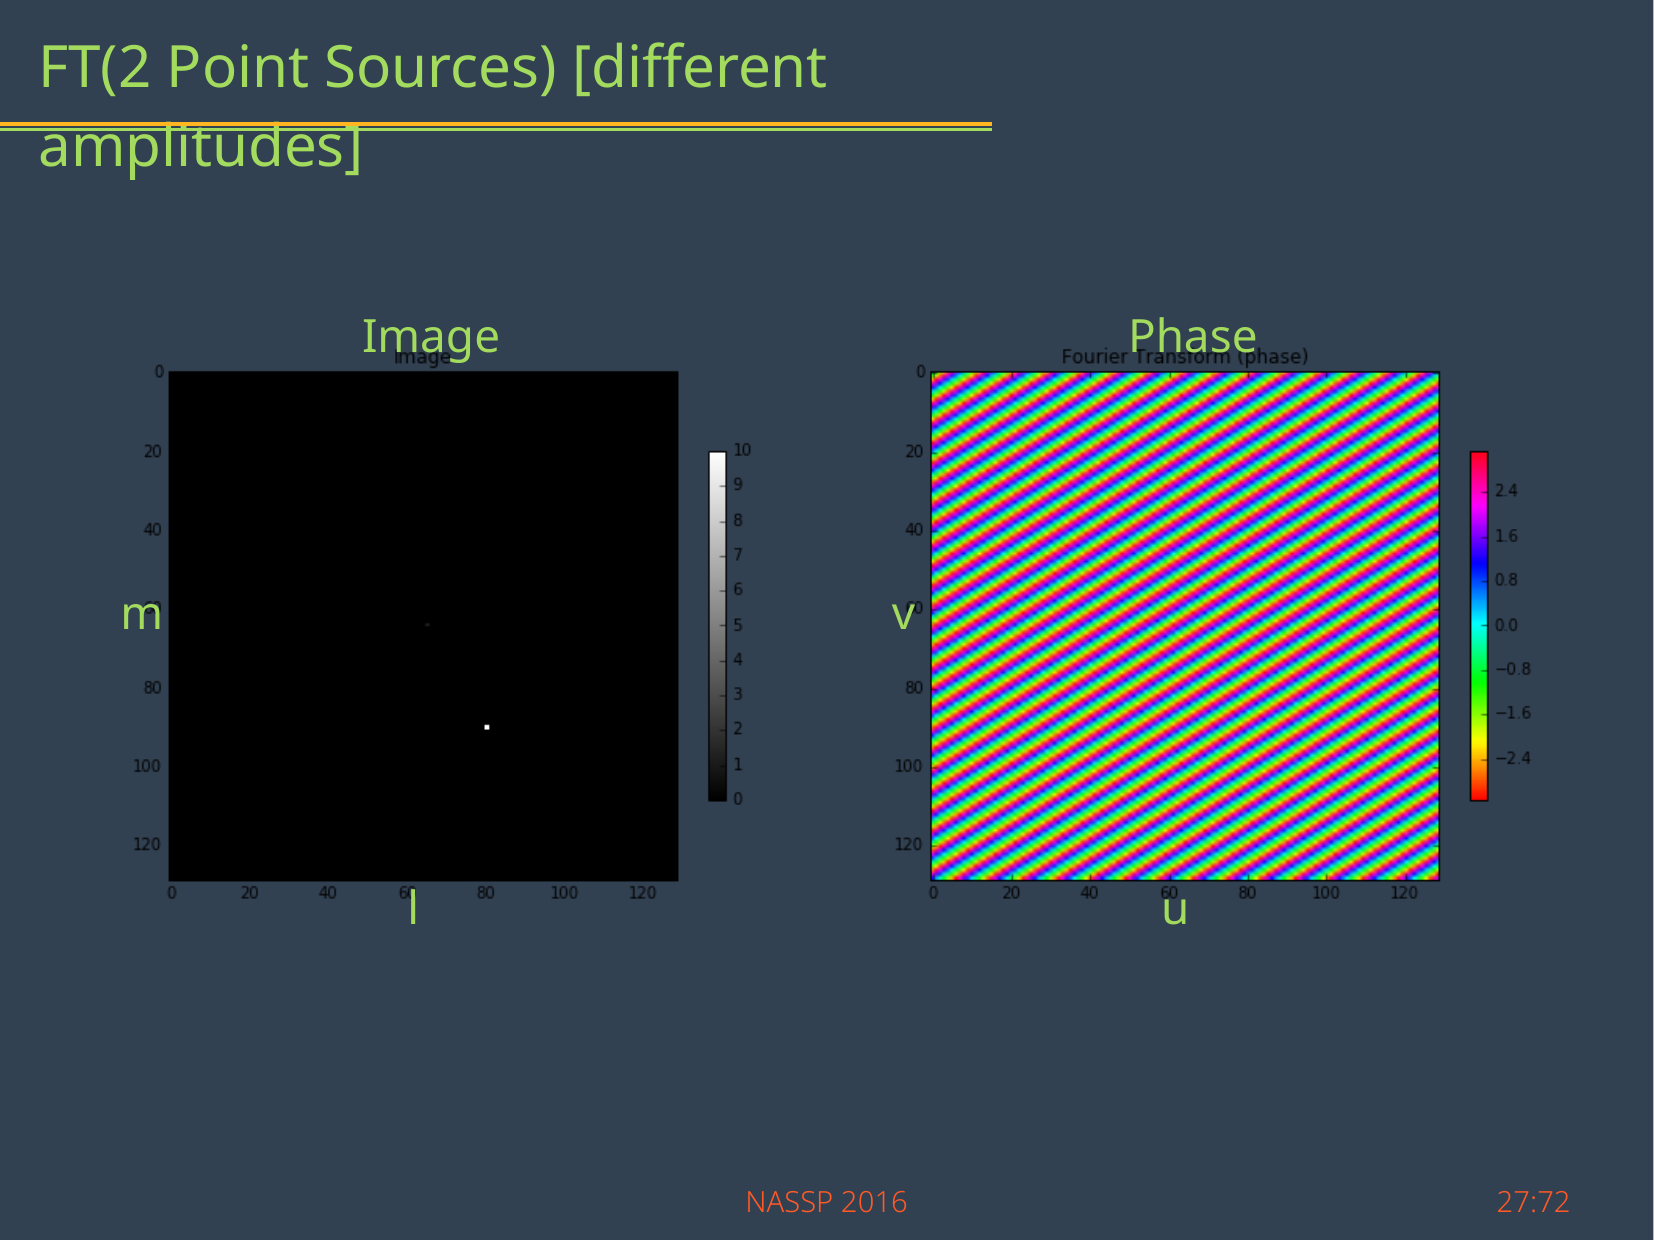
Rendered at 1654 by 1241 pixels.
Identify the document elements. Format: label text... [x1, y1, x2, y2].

text_box FT(2 Point Sources) [different amplitudes] [23, 17, 1182, 103]
text_box Phase [992, 296, 1394, 367]
text_box u [1110, 868, 1241, 938]
text_box l [348, 868, 479, 938]
text_box Image [230, 296, 632, 367]
picture [122, 337, 1542, 913]
text_box m [76, 572, 207, 643]
text_box v [838, 572, 969, 643]
